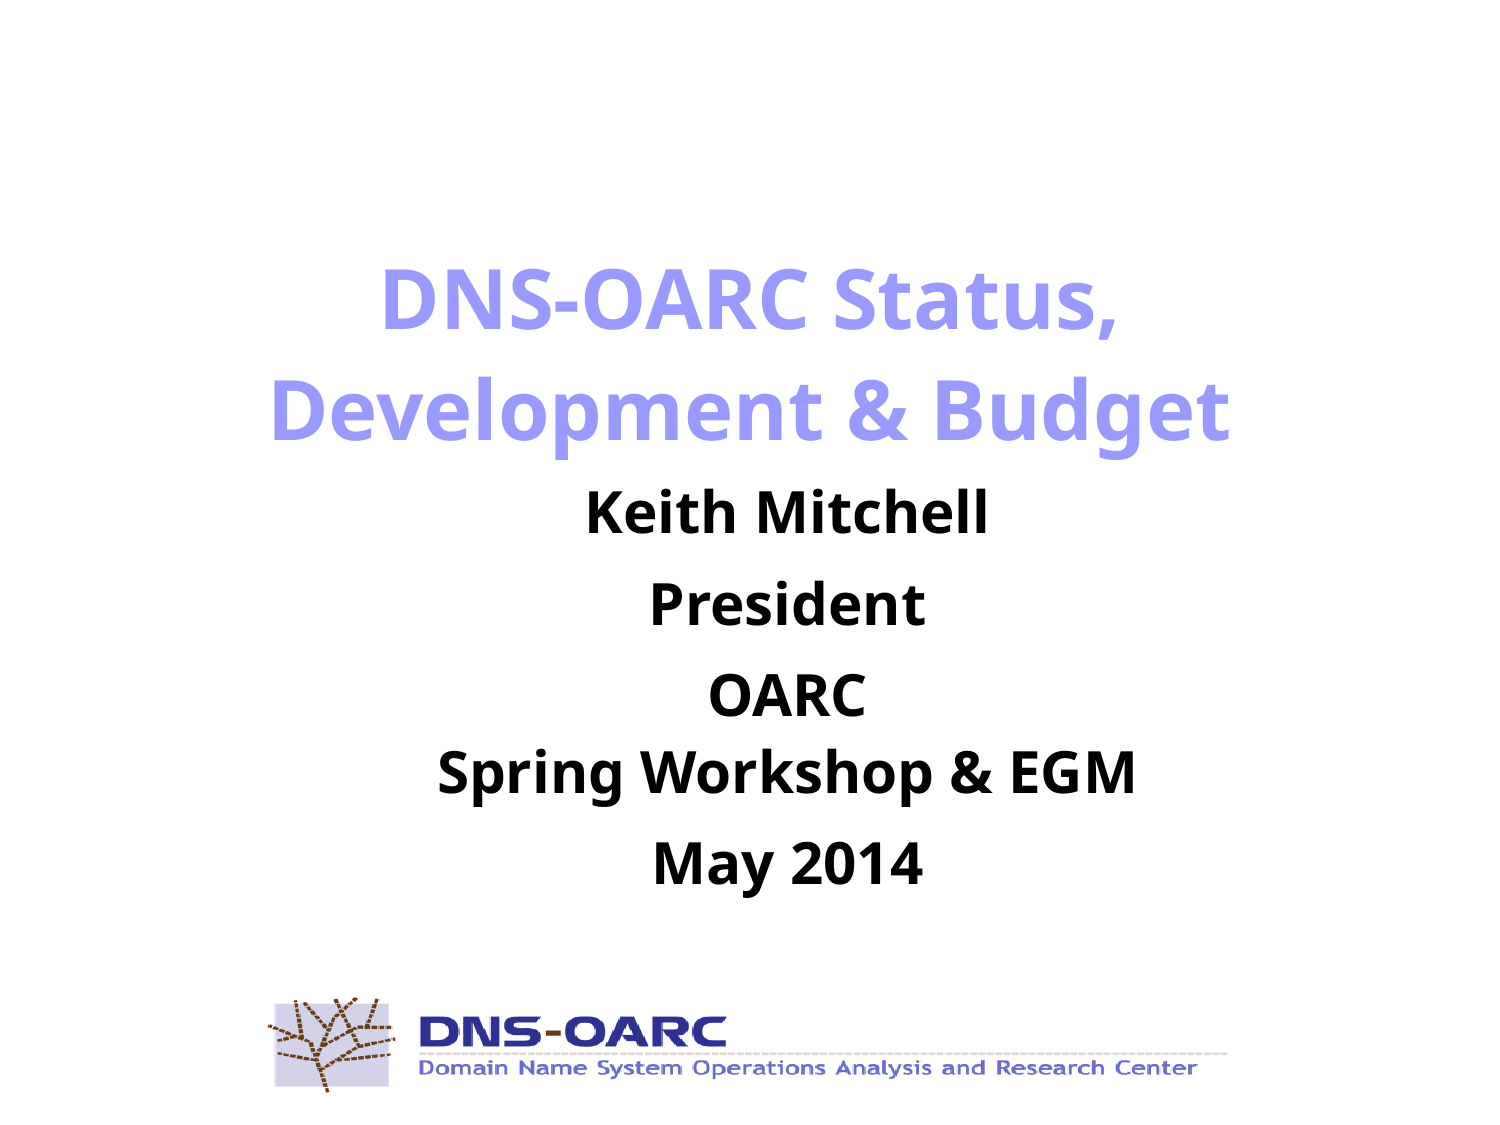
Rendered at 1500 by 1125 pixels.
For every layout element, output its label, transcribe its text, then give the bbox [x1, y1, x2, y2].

title DNS-OARC Status, Development & Budget [112, 256, 1388, 448]
subtitle Keith Mitchell President OARC Spring Workshop & EGM May 2014 [225, 487, 1276, 885]
picture [214, 991, 1259, 1099]
